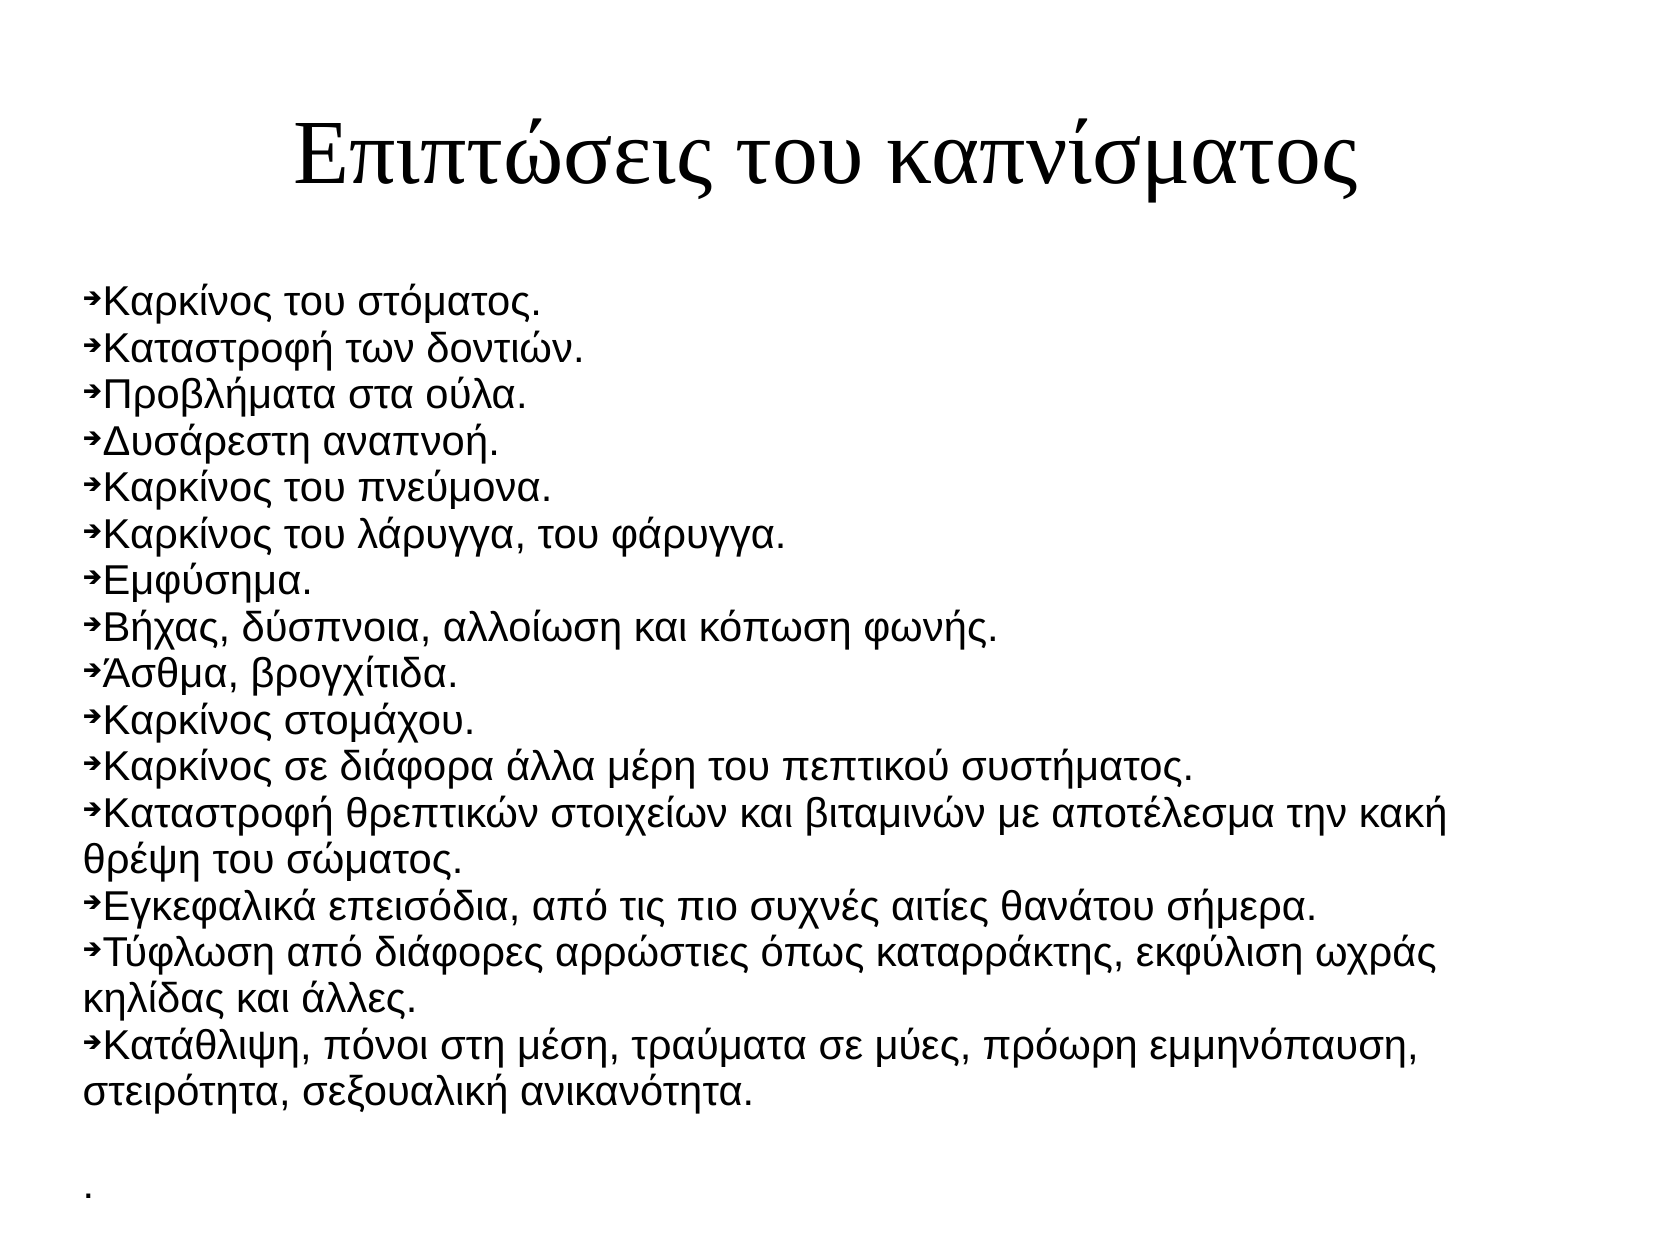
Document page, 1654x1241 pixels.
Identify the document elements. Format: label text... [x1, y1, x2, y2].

subtitle Καρκίνος του στόματος. Καταστροφή των δοντιών. Προβλήματα στα ούλα. Δυσάρεστη αναπνοή. Καρκίνος του πνεύμονα. Καρκίνος του λάρυγγα, του φάρυγγα. Εμφύσημα. Βήχας, δύσπνοια, αλλοίωση και κόπωση φωνής. Άσθμα, βρογχίτιδα. Καρκίνος στομάχου. Καρκίνος σε διάφορα άλλα μέρη του πεπτικού συστήματος. Καταστροφή θρεπτικών στοιχείων και βιταμινών με αποτέλεσμα την κακή θρέψη του σώματος. Εγκεφαλικά επεισόδια, από τις πιο συχνές αιτίες θανάτου σήμερα. Τύφλωση από διάφορες αρρώστιες όπως καταρράκτης, εκφύλιση ωχράς κηλίδας και άλλες. Κατάθλιψη, πόνοι στη μέση, τραύματα σε μύες, πρόωρη εμμηνόπαυση, στειρότητα, σεξουαλική ανικανότητα. . [82, 0, 1571, 1241]
